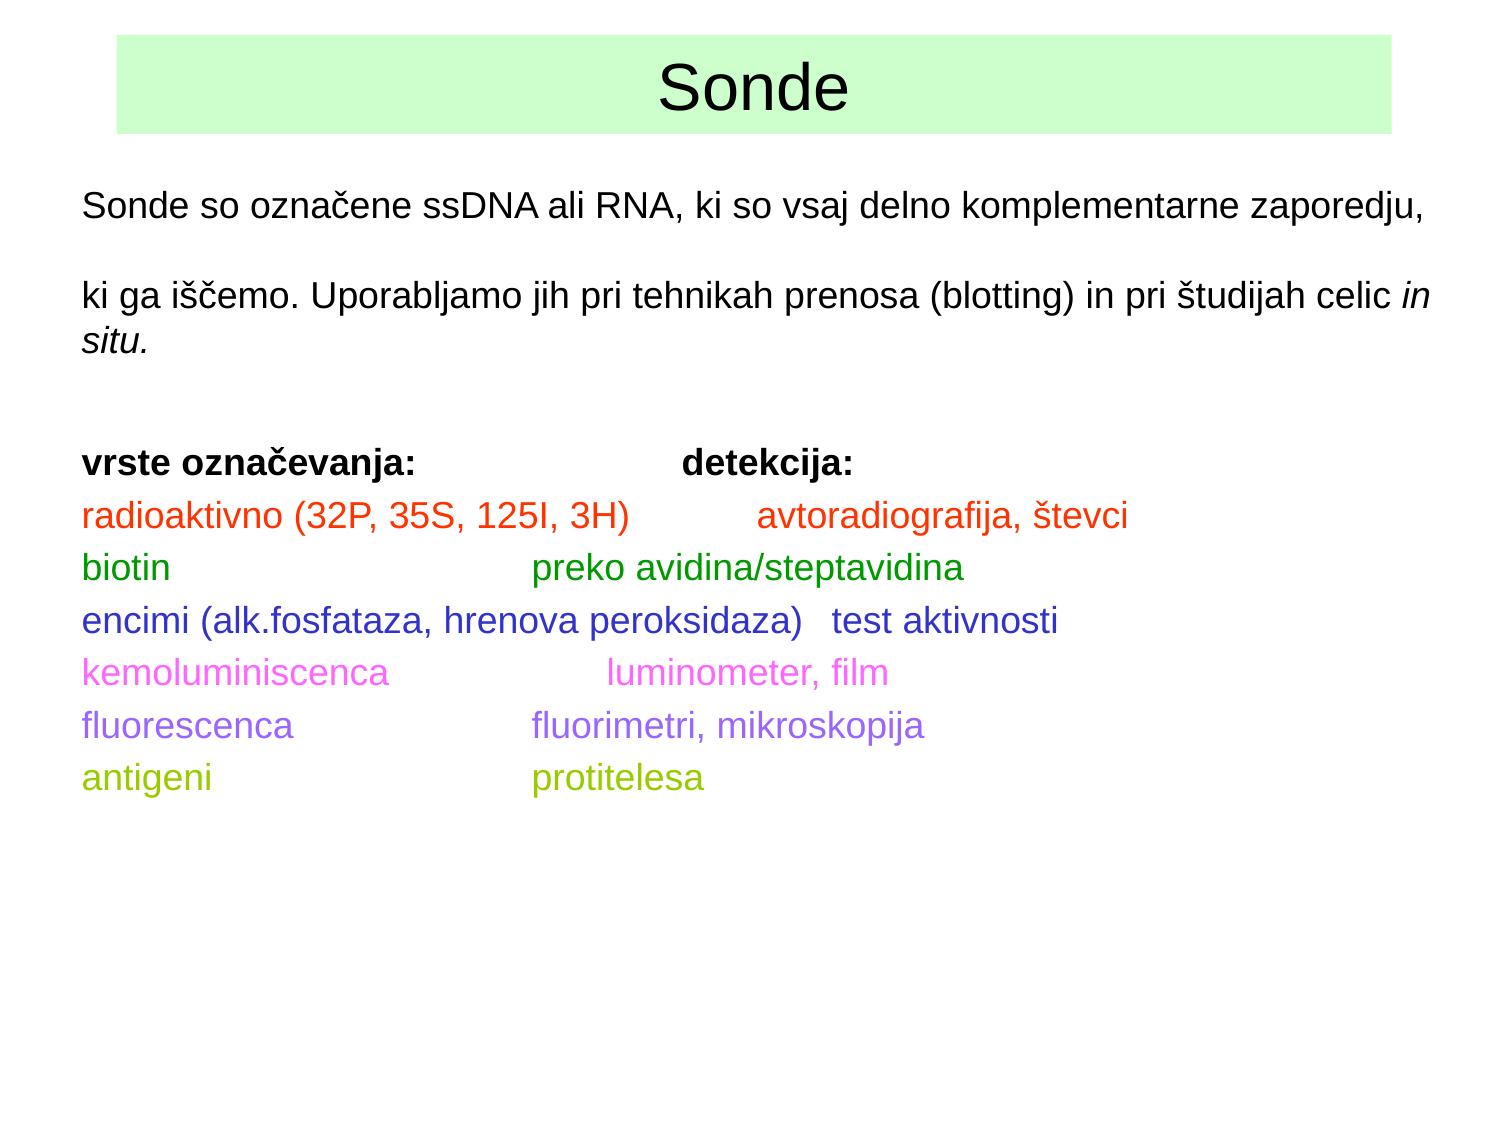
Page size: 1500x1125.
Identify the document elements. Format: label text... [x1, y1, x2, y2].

list Sonde so označene ssDNA ali RNA, ki so vsaj delno komplementarne zaporedju, ki ga iščemo. Uporabljamo jih pri tehnikah prenosa (blotting) in pri študijah celic in situ. vrste označevanja: detekcija: radioaktivno (32P, 35S, 125I, 3H) avtoradiografija, števci biotin preko avidina/steptavidina encimi (alk.fosfataza, hrenova peroksidaza) test aktivnosti kemoluminiscenca luminometer, film fluorescenca fluorimetri, mikroskopija antigeni protitelesa [66, 173, 1450, 1091]
title Sonde [116, 34, 1392, 134]
